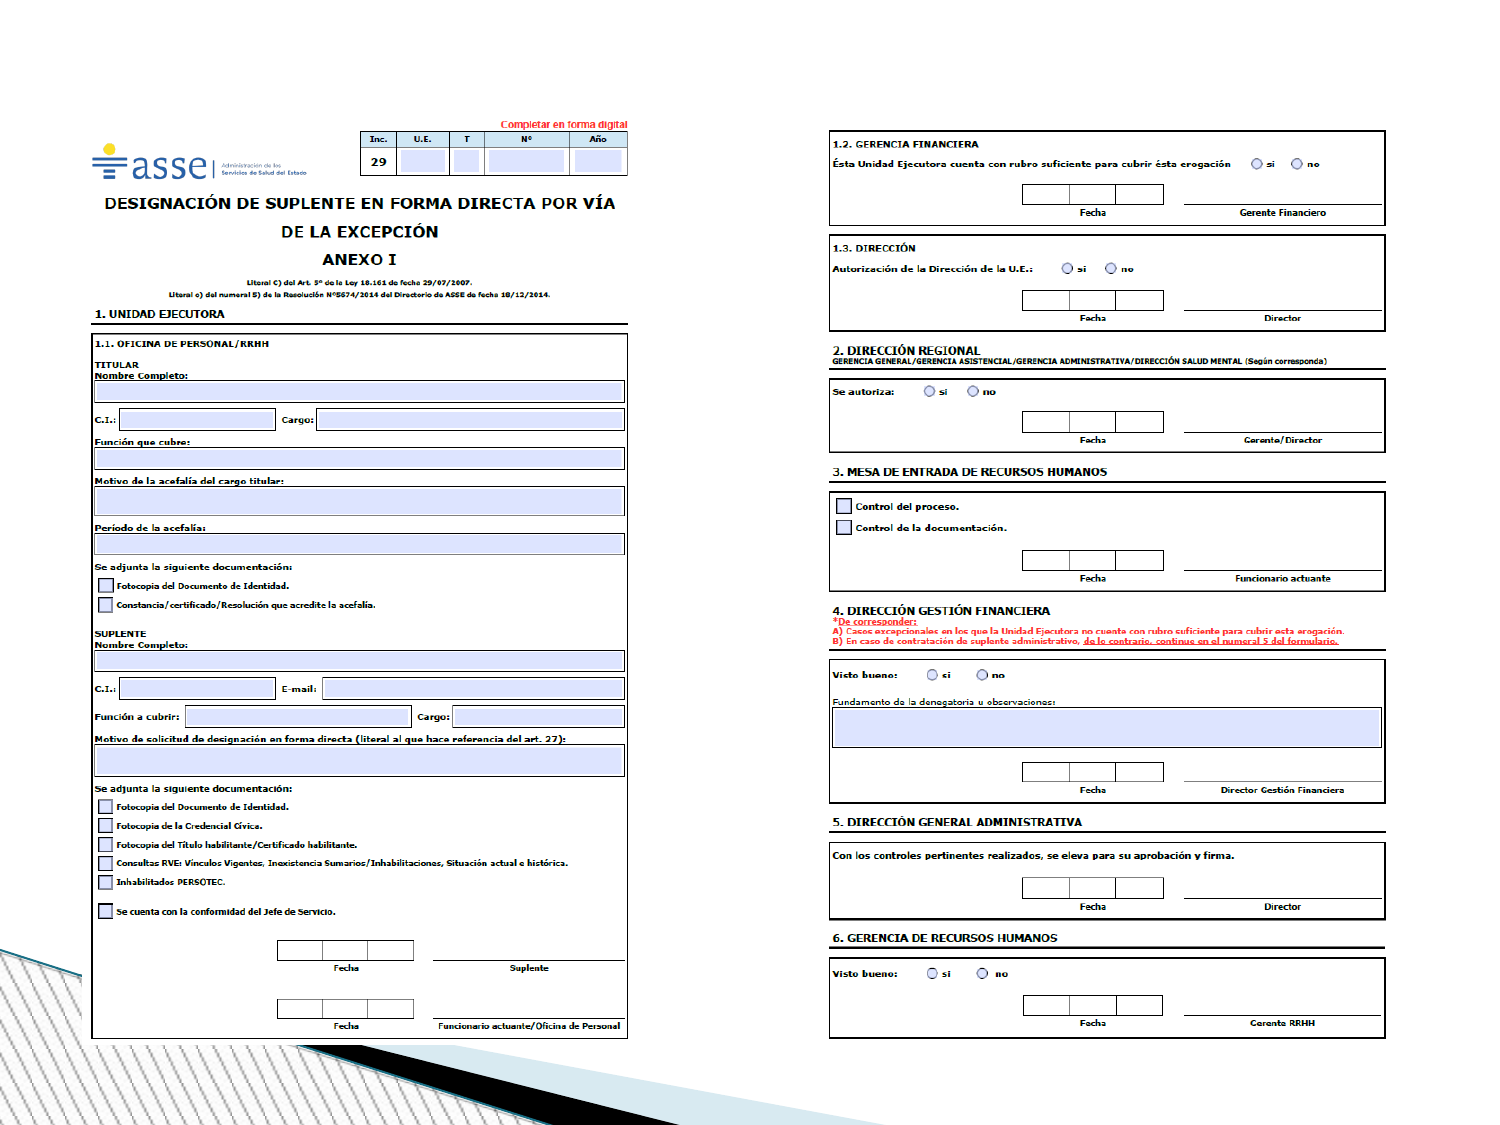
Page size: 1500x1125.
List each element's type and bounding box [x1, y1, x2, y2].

picture [821, 121, 1397, 1051]
picture [0, 115, 641, 1125]
